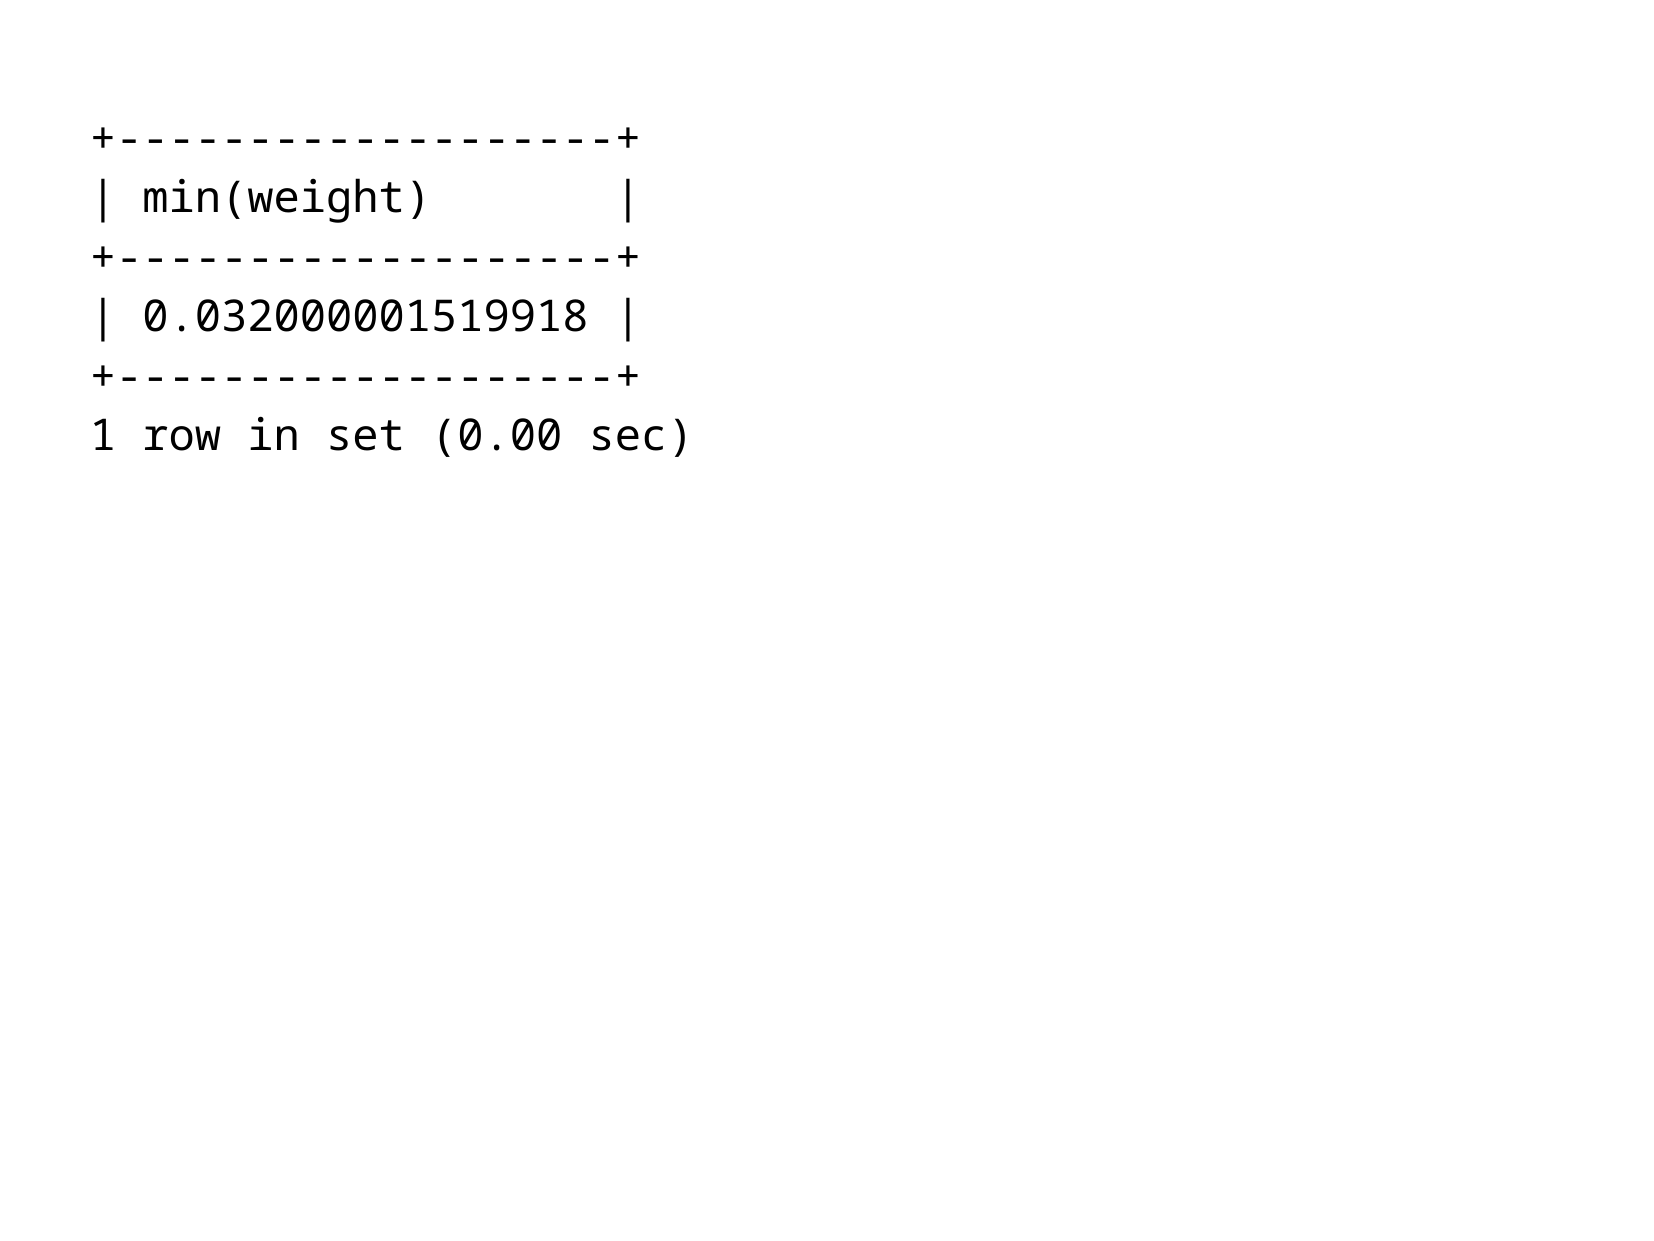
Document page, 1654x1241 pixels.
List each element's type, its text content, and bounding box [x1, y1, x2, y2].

text_box +-------------------+ | min(weight) | +-------------------+ | 0.032000001519918 | +-------------------+ 1 row in set (0.00 sec) [75, 99, 1576, 402]
